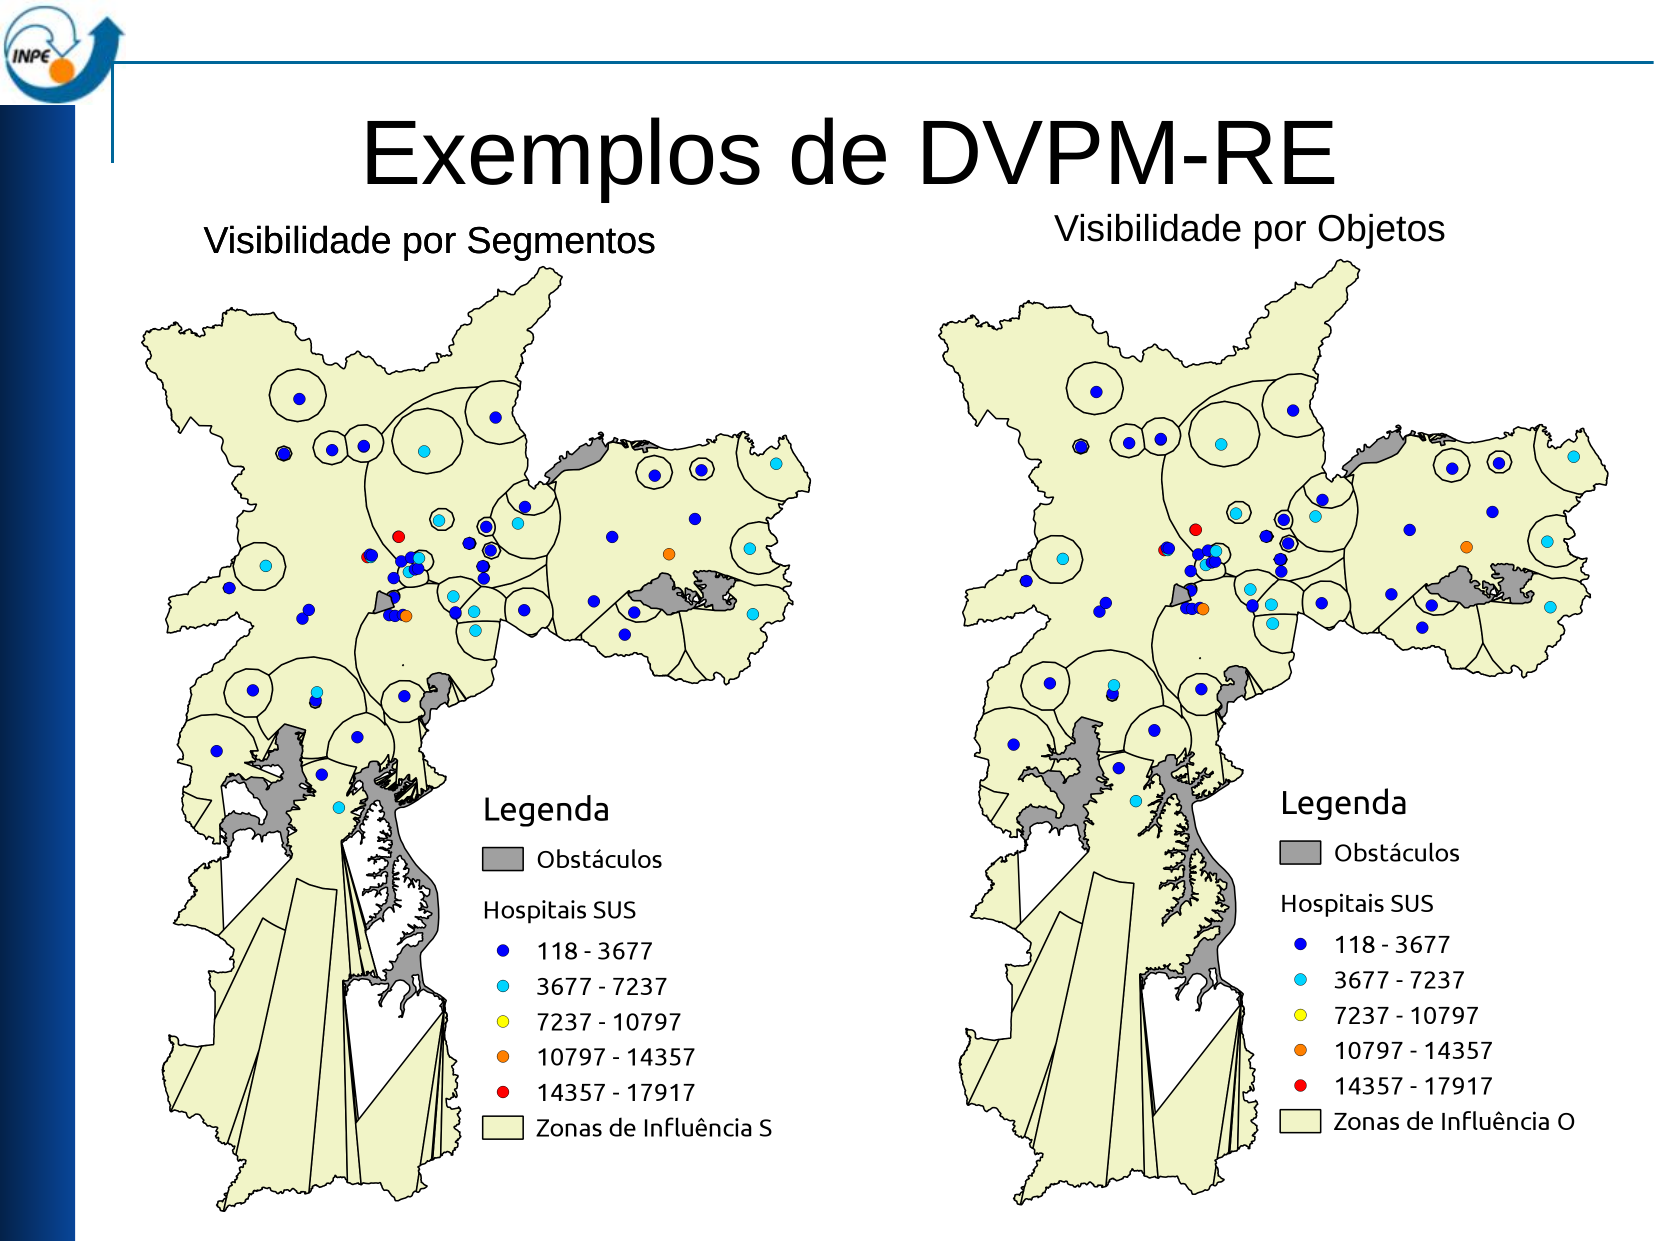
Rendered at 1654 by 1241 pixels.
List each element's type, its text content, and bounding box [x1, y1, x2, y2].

text_box Visibilidade por Segmentos [188, 212, 671, 270]
text_box Visibilidade por Objetos [1039, 199, 1462, 257]
picture [927, 249, 1619, 1217]
title Exemplos de DVPM-RE [82, 49, 1619, 257]
picture [0, 0, 126, 105]
picture [134, 256, 815, 1217]
